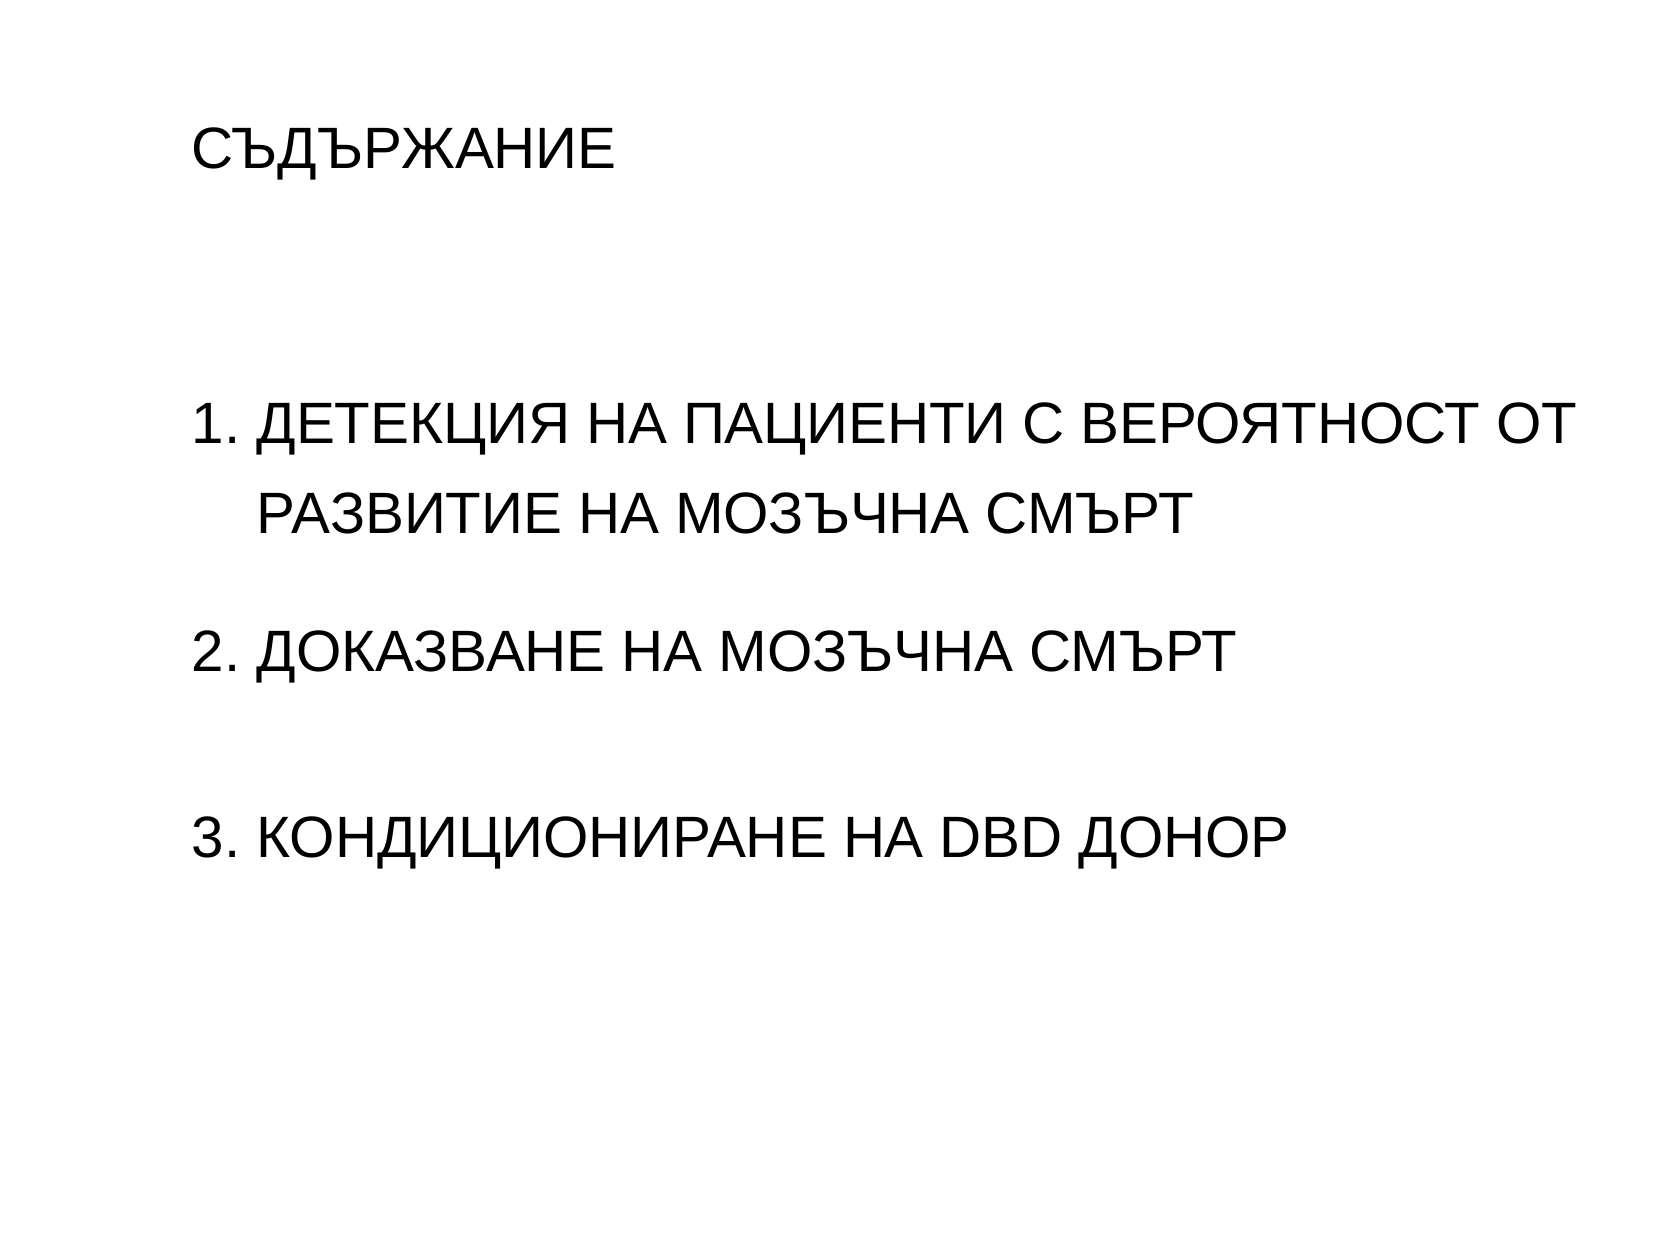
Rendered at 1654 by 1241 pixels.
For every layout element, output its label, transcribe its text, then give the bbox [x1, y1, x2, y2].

text_box СЪДЪРЖАНИЕ 1. ДЕТЕКЦИЯ НА ПАЦИЕНТИ С ВЕРОЯТНОСТ ОТ РАЗВИТИЕ НА МОЗЪЧНА СМЪРТ 2. ДОКАЗВАНЕ НА МОЗЪЧНА СМЪРТ 3. КОНДИЦИОНИРАНЕ НА DBD ДОНОР [177, 108, 1625, 1163]
